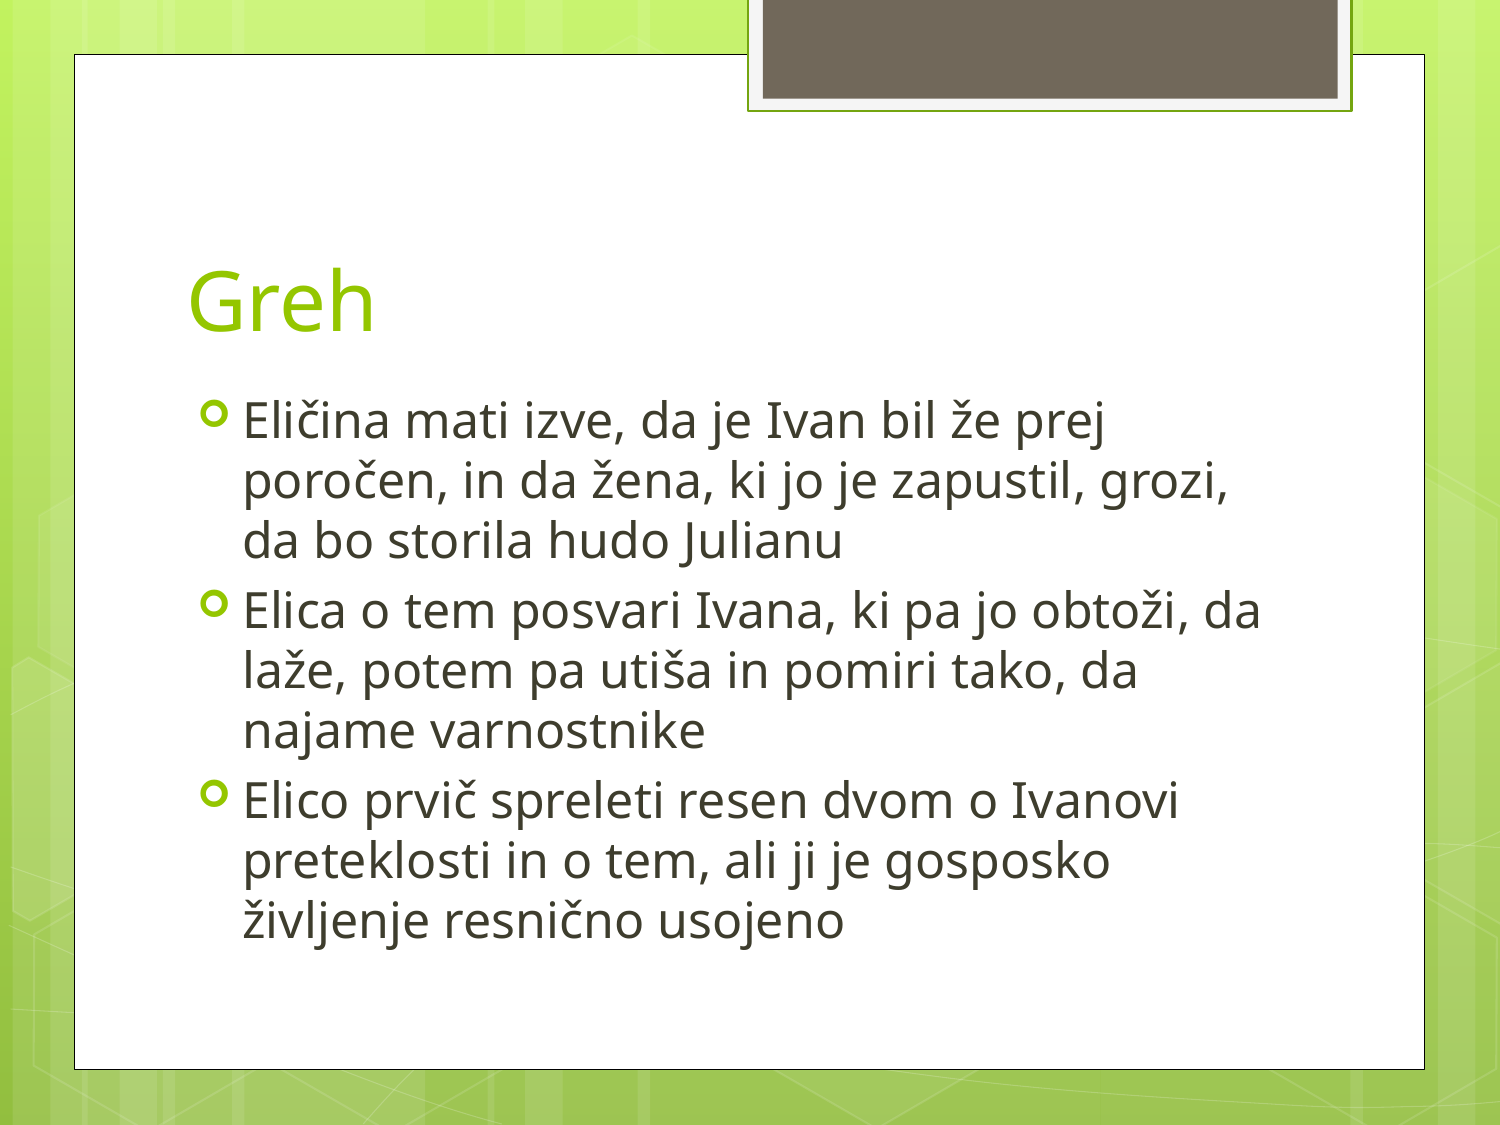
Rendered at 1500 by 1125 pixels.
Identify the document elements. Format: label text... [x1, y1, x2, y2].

list Eličina mati izve, da je Ivan bil že prej poročen, in da žena, ki jo je zapustil, grozi, da bo storila hudo Julianu Elica o tem posvari Ivana, ki pa jo obtoži, da laže, potem pa utiša in pomiri tako, da najame varnostnike Elico prvič spreleti resen dvom o Ivanovi preteklosti in o tem, ali ji je gosposko življenje resnično usojeno [171, 381, 1283, 957]
title Greh [171, 168, 1324, 356]
